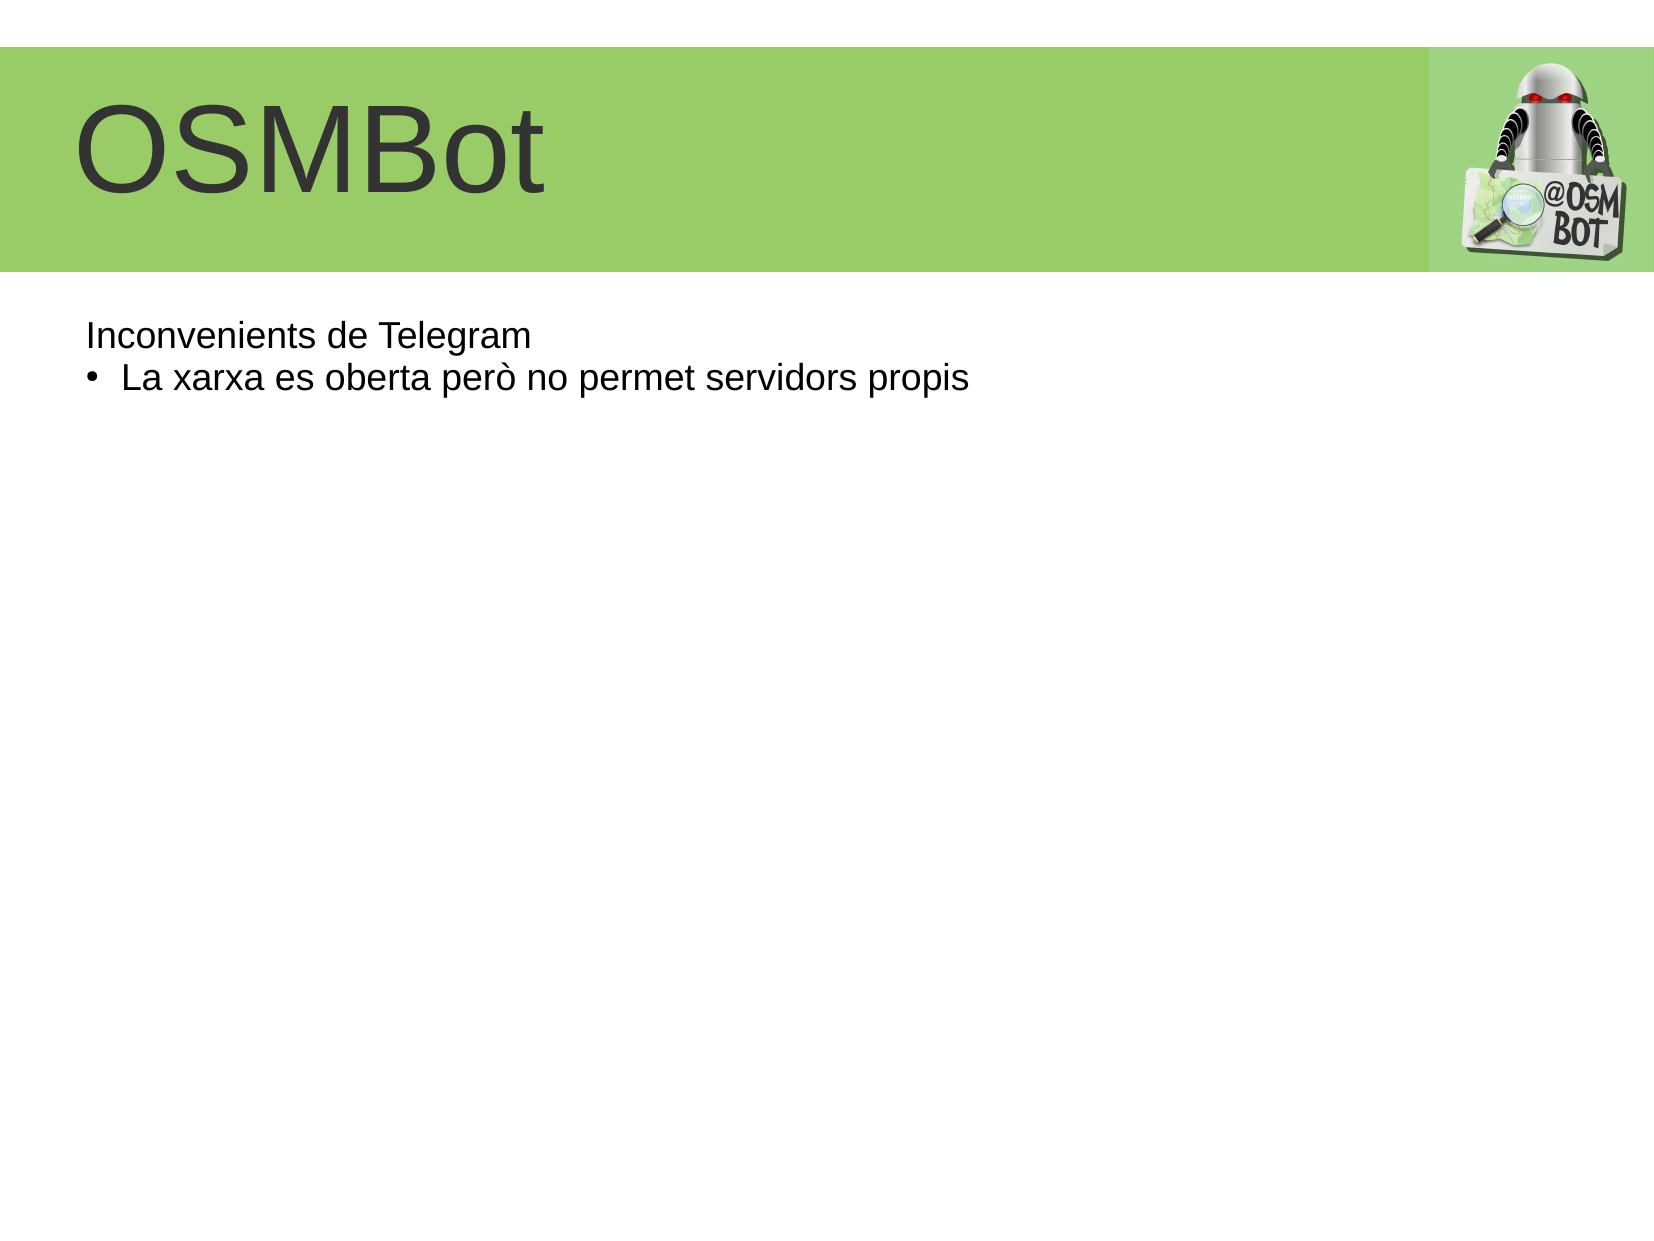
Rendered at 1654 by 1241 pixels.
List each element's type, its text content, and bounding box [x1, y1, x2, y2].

text_box [0, 47, 1429, 272]
picture [1429, 47, 1654, 272]
text_box Inconvenients de Telegram La xarxa es oberta però no permet servidors propis [70, 307, 1595, 406]
text_box OSMBot [59, 71, 1429, 227]
